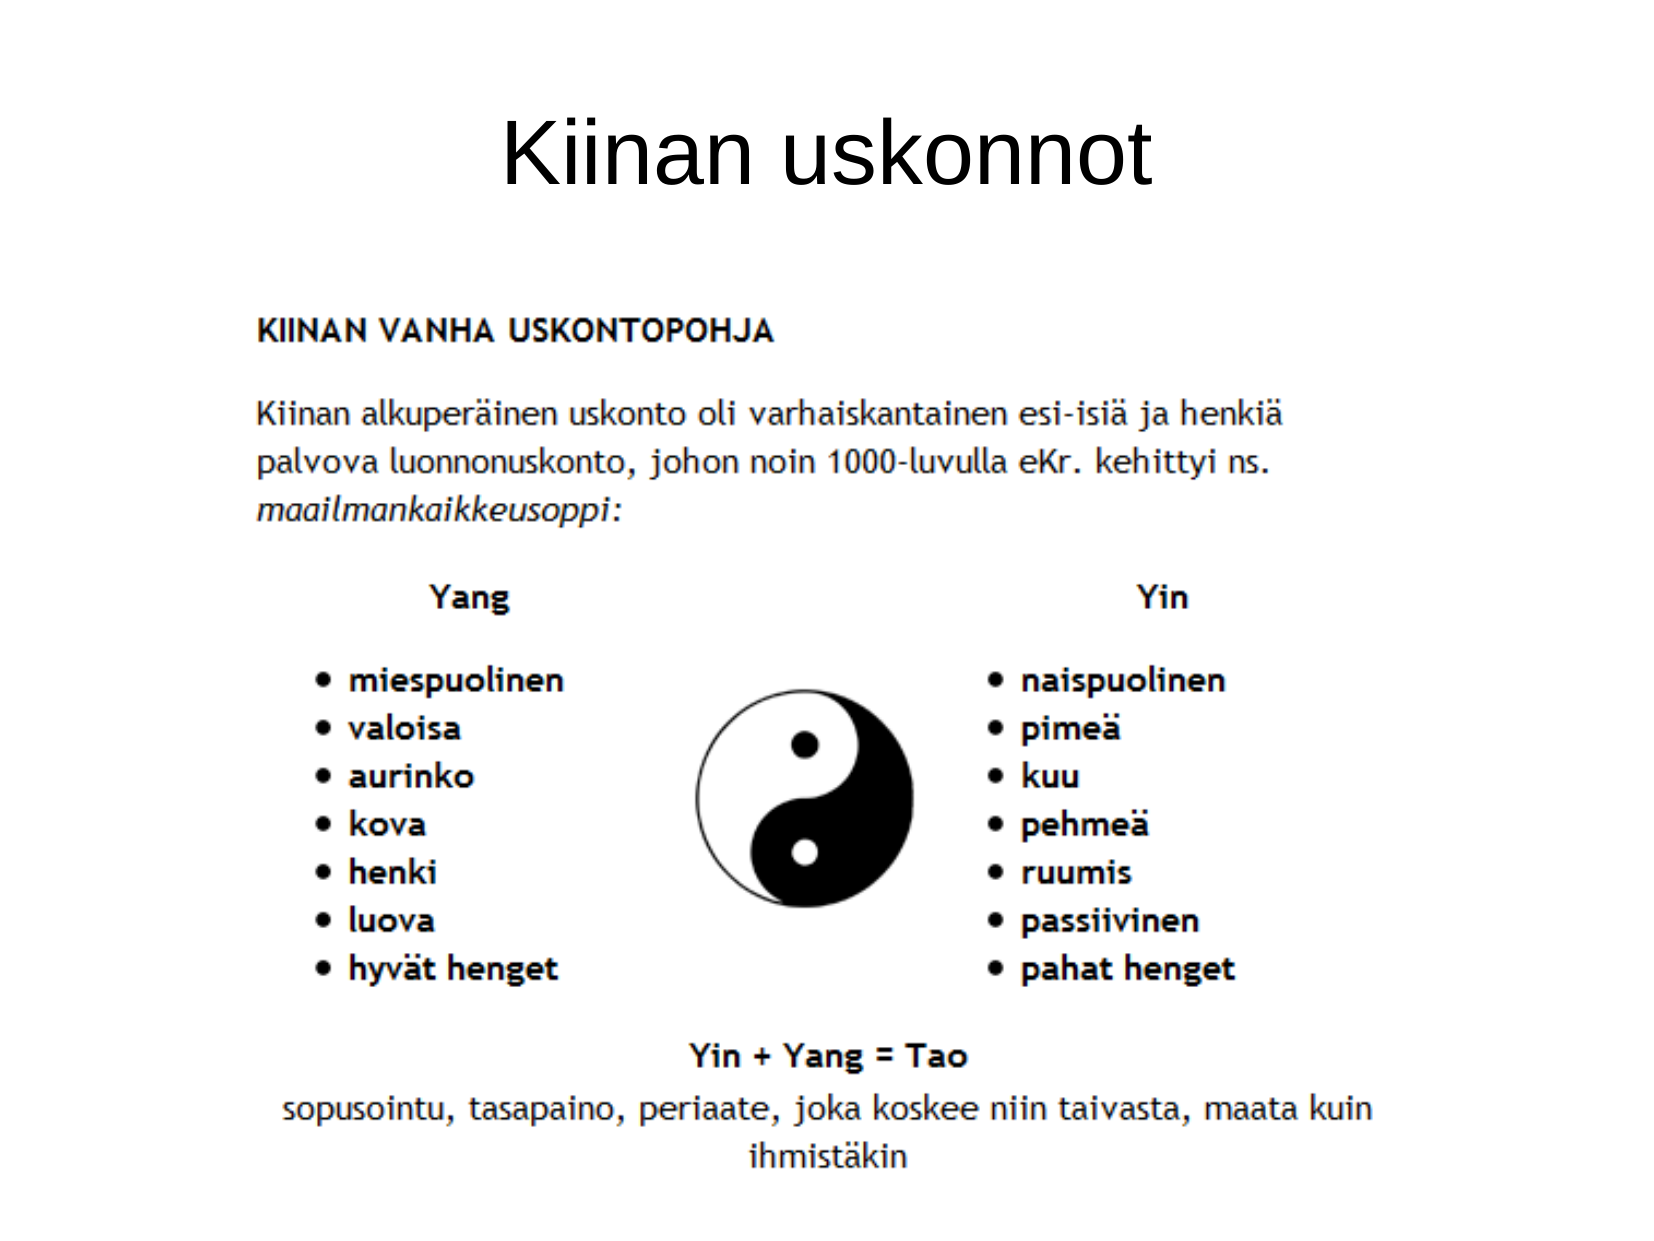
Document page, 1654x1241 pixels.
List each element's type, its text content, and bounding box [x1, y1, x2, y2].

title Kiinan uskonnot [82, 49, 1571, 257]
picture [233, 301, 1421, 1188]
